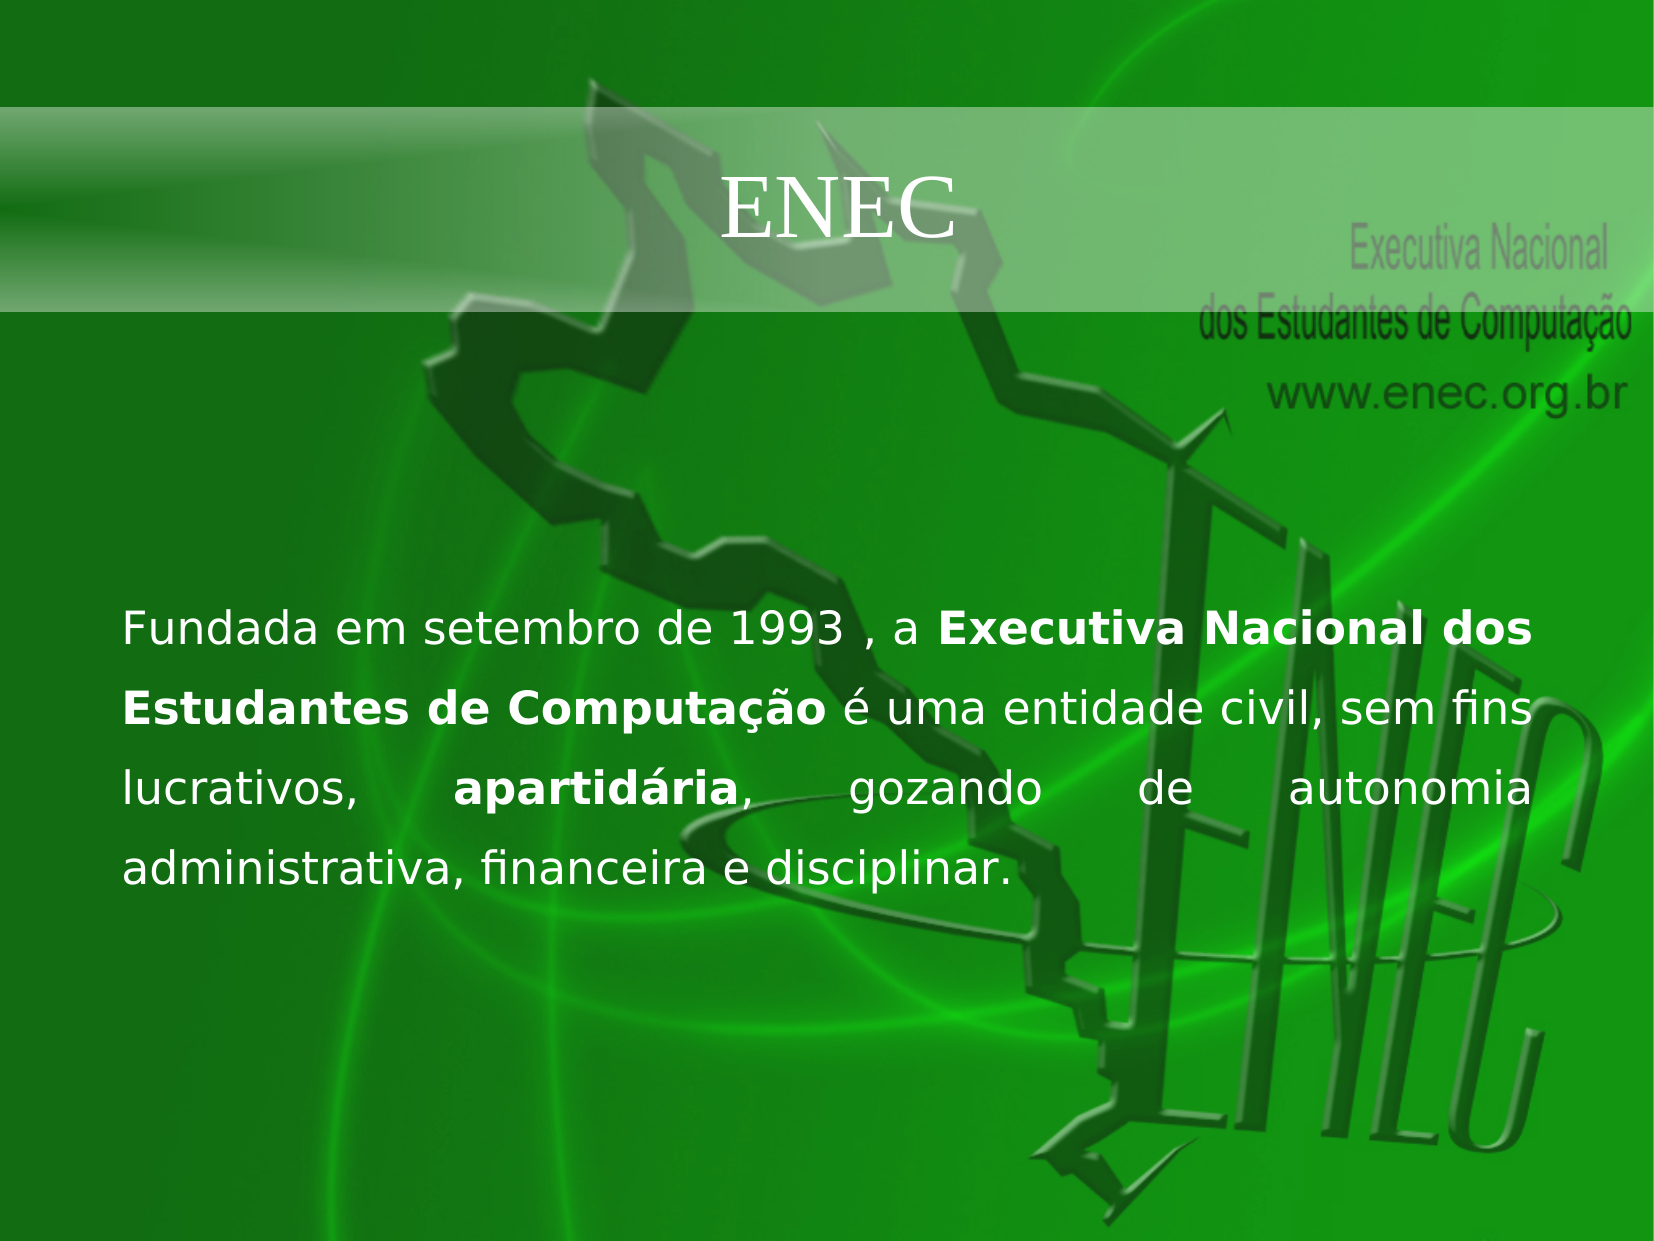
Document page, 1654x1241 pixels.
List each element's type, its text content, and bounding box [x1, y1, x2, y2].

title ENEC [121, 102, 1534, 310]
text_box Fundada em setembro de 1993 , a Executiva Nacional dos Estudantes de Computação é uma entidade civil, sem fins lucrativos, apartidária, gozando de autonomia administrativa, financeira e disciplinar. [121, 344, 1534, 1127]
